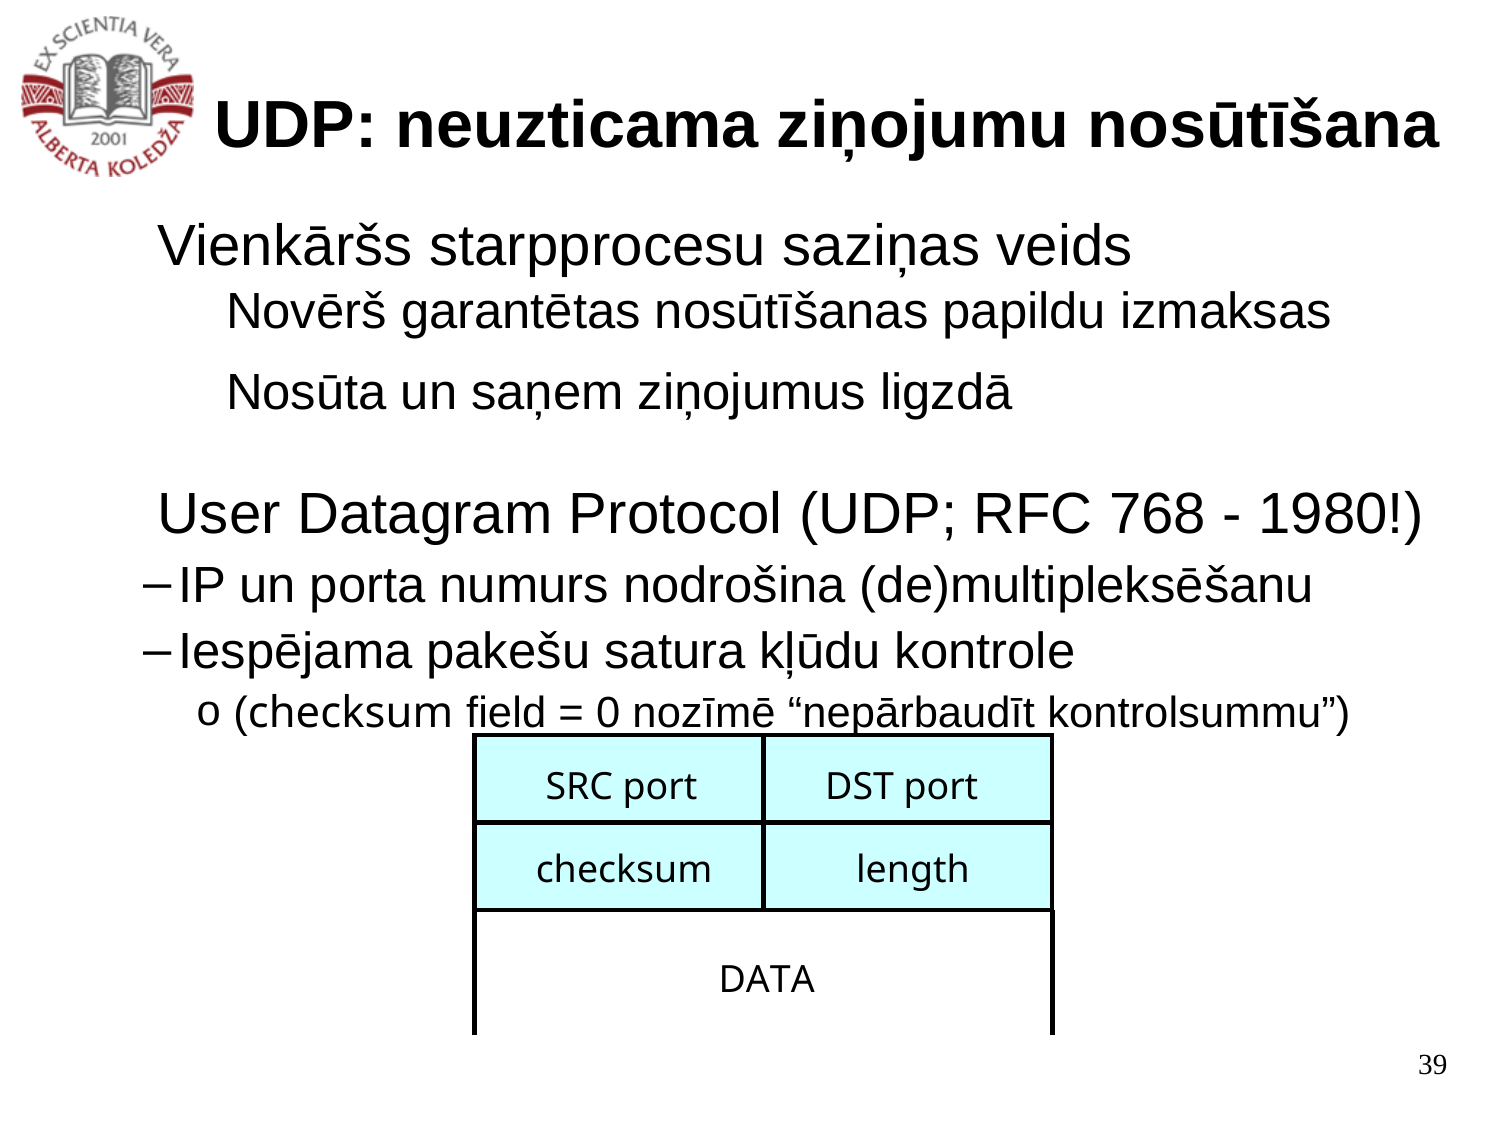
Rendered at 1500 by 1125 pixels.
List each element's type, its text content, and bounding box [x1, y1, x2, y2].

text_box SRC port [521, 754, 734, 815]
text_box checksum [521, 837, 734, 898]
text_box <skaitlis> [1312, 1037, 1463, 1101]
text_box [474, 734, 1053, 910]
text_box length [841, 837, 989, 898]
text_box DST port [800, 754, 1014, 815]
text_box DATA [703, 947, 842, 1008]
list Vienkāršs starpprocesu saziņas veids Novērš garantētas nosūtīšanas papildu izmaksas Nosūta un saņem ziņojumus ligzdā User Datagram Protocol (UDP; RFC 768 - 1980!) IP un porta numurs nodrošina (de)multipleksēšanu Iespējama pakešu satura kļūdu kontrole (checksum field = 0 nozīmē “nepārbaudīt kontrolsummu”) [74, 200, 1463, 798]
picture [21, 16, 194, 177]
title UDP: neuzticama ziņojumu nosūtīšana [153, 64, 1478, 178]
